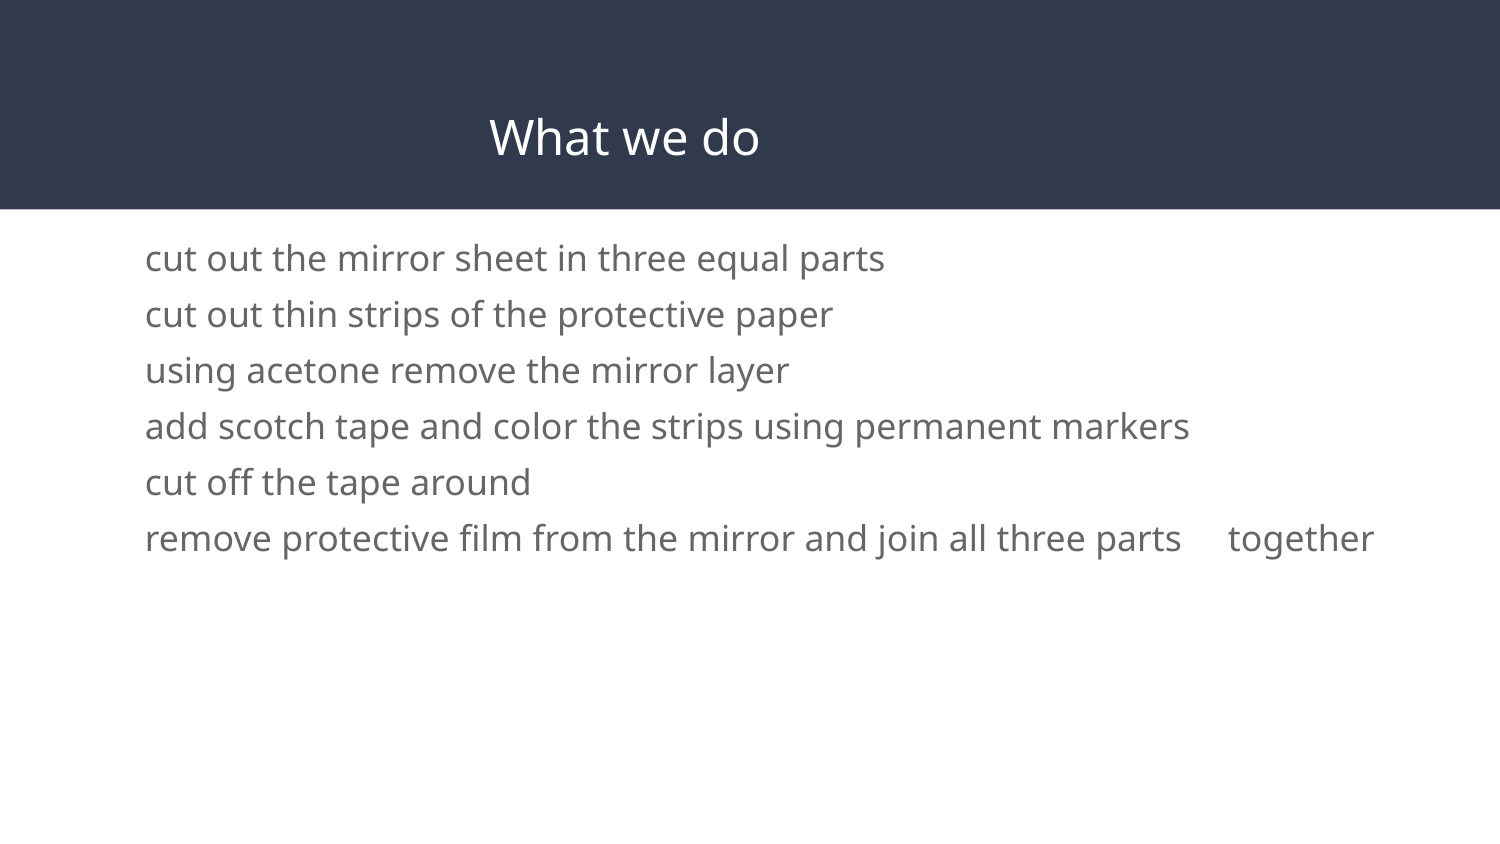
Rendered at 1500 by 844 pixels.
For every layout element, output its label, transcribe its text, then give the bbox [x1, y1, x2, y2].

title What we do cut out the mirror sheet in three equal parts cut out thin strips of the protective paper using acetone remove the mirror layer add scotch tape and color the strips using permanent markers cut off the tape around remove protective film from the mirror and join all three parts together [129, 77, 1418, 722]
